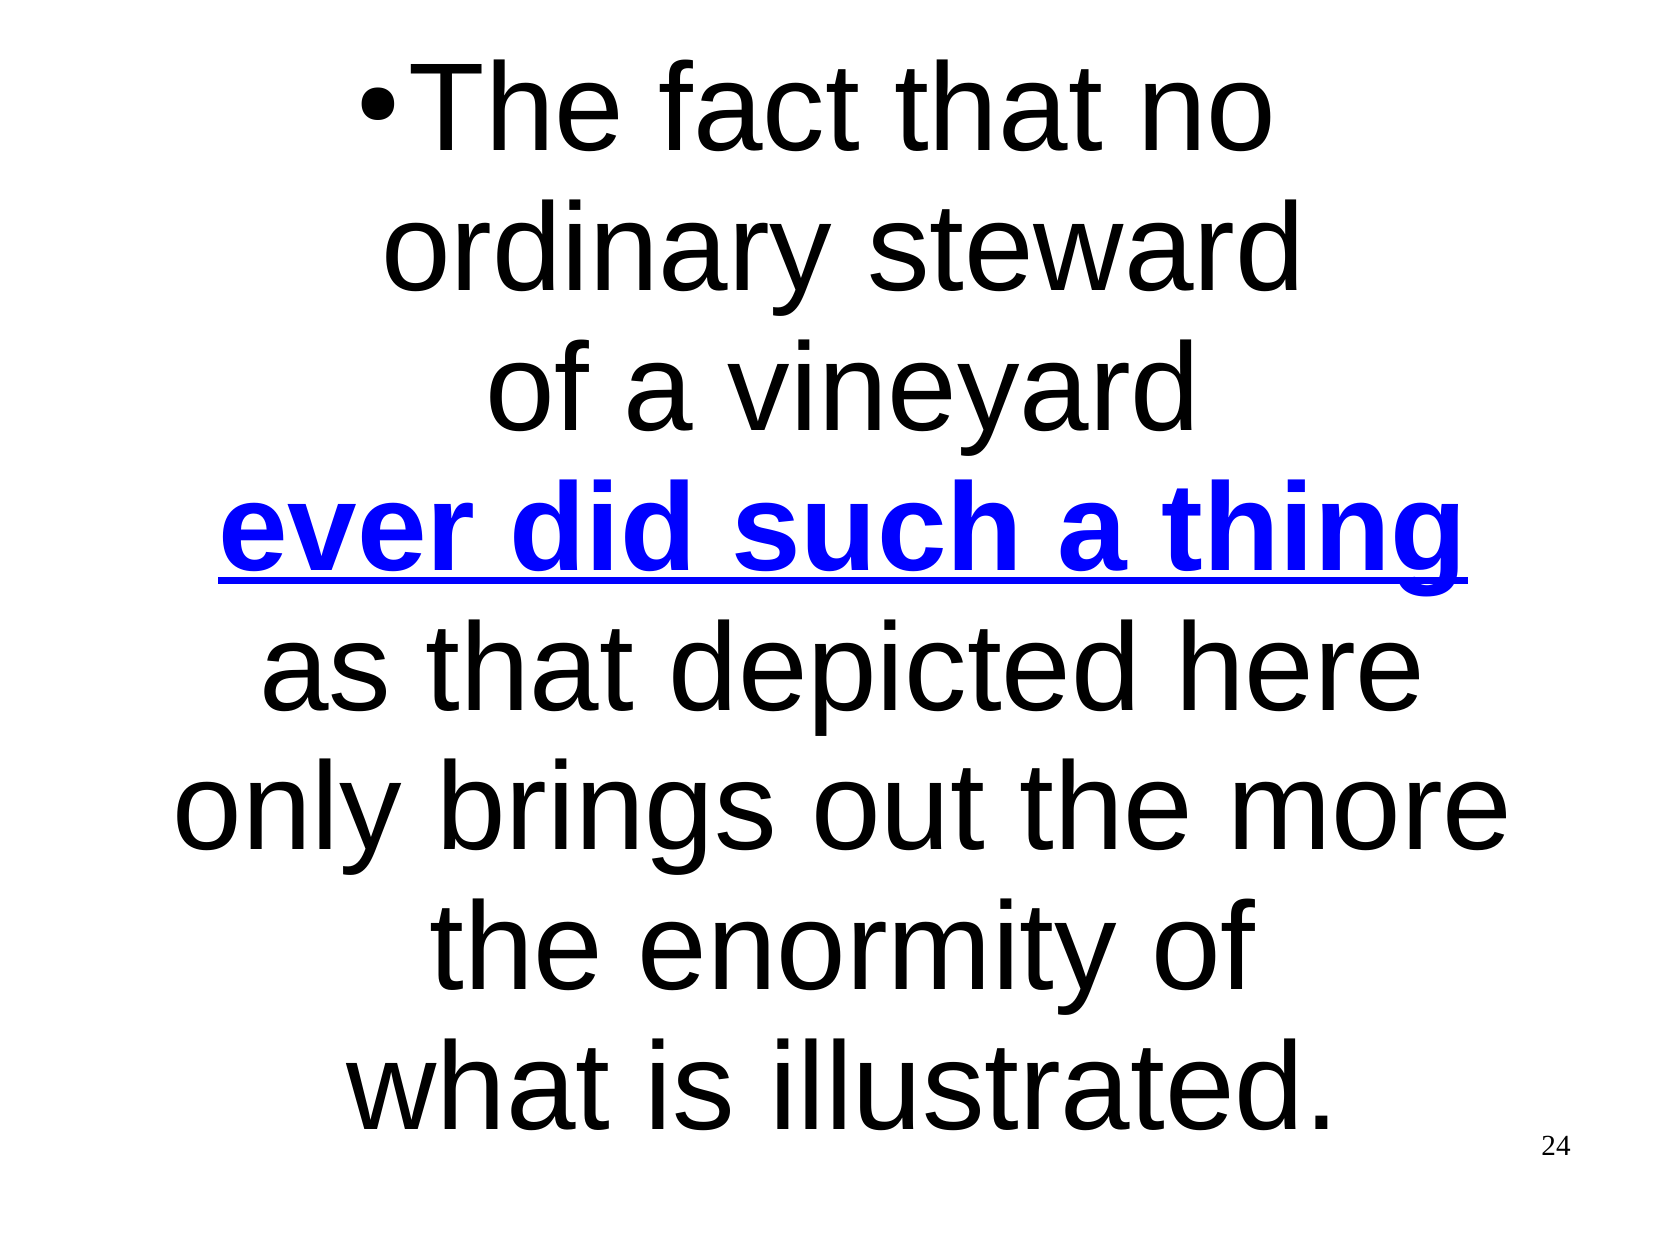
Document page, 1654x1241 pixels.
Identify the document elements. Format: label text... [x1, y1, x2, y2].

list The fact that no ordinary steward of a vineyard ever did such a thing as that depicted here only brings out the more the enormity of what is illustrated. [37, 37, 1613, 1201]
